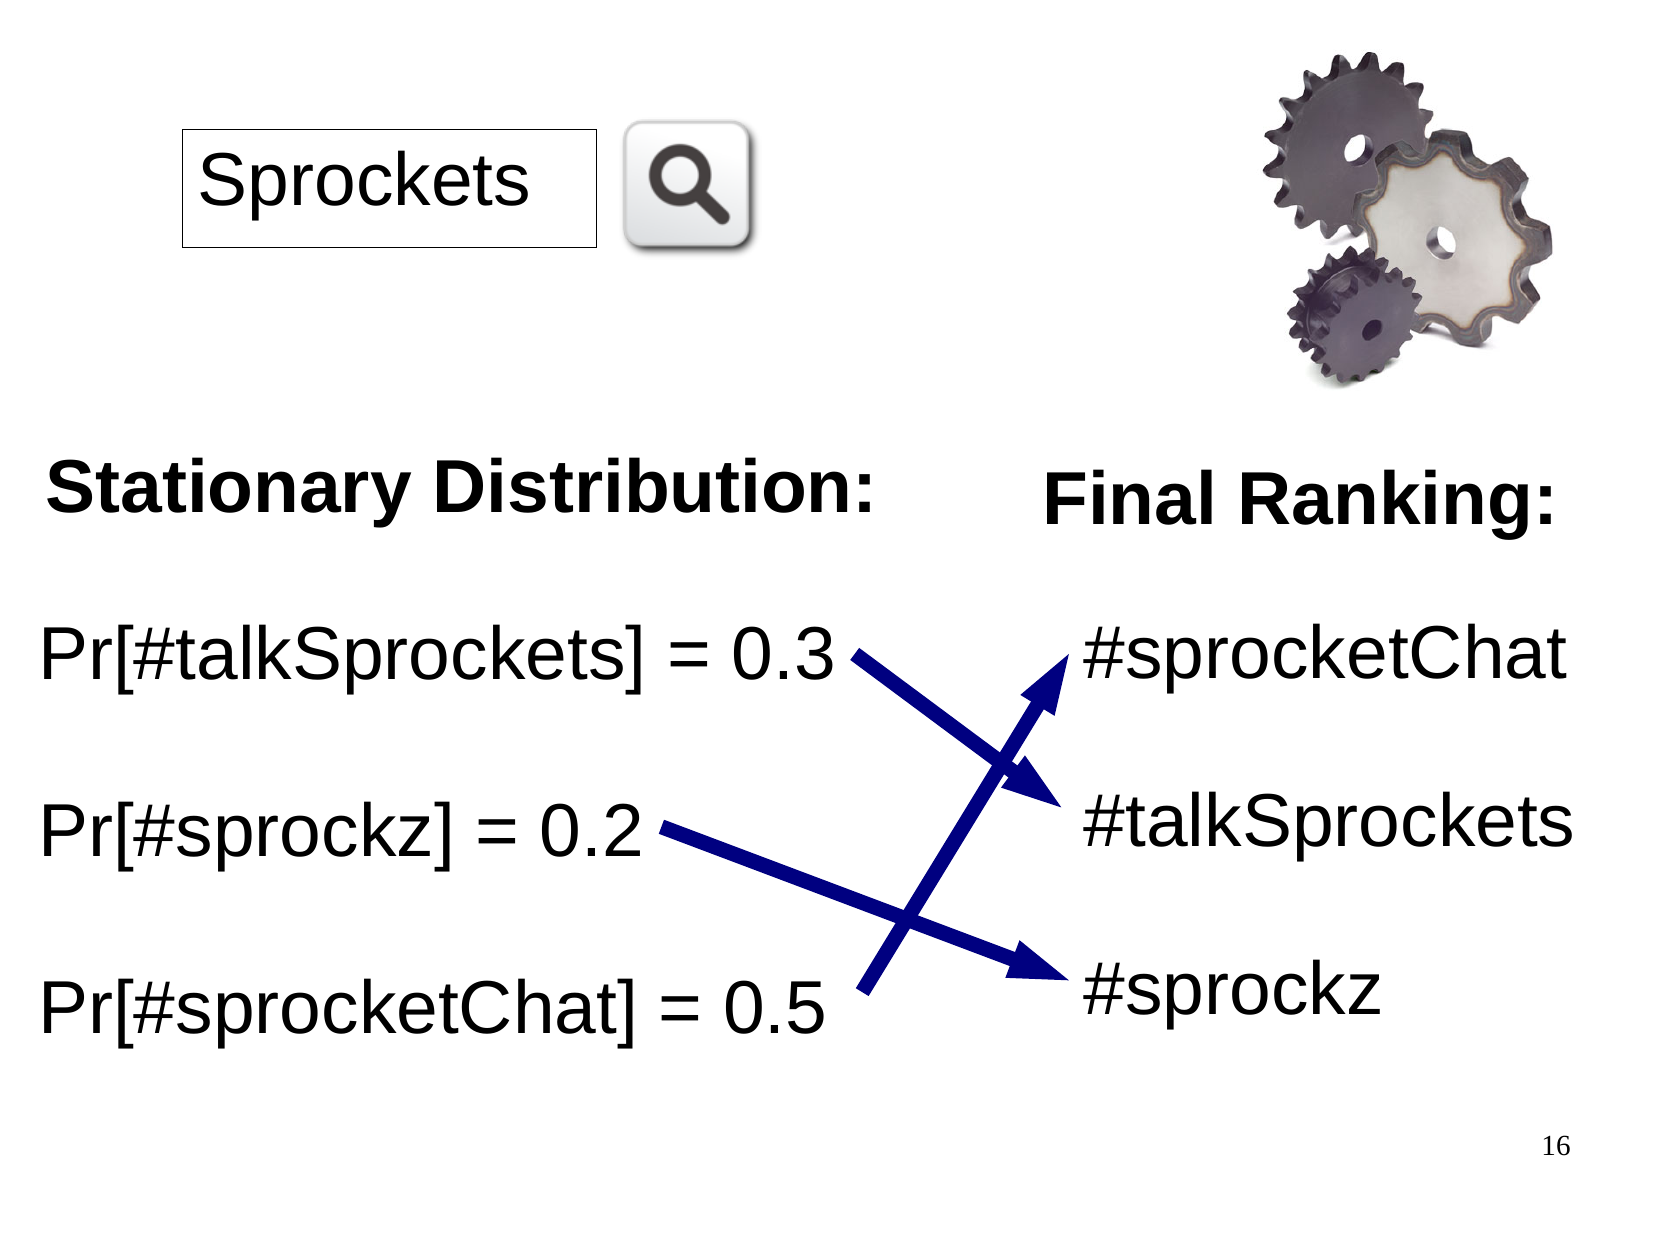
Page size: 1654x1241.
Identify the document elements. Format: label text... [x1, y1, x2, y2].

text_box Sprockets [182, 129, 597, 248]
text_box Pr[#sprockz] = 0.2 [23, 781, 886, 880]
picture [619, 117, 762, 260]
text_box Pr[#sprocketChat] = 0.5 [23, 958, 886, 1058]
text_box #sprocketChat #talkSprockets #sprockz [1068, 603, 1654, 1099]
text_box Stationary Distribution: [30, 437, 894, 536]
picture [1249, 49, 1554, 402]
text_box Final Ranking: [1027, 448, 1574, 548]
text_box Pr[#talkSprockets] = 0.3 [23, 604, 886, 703]
